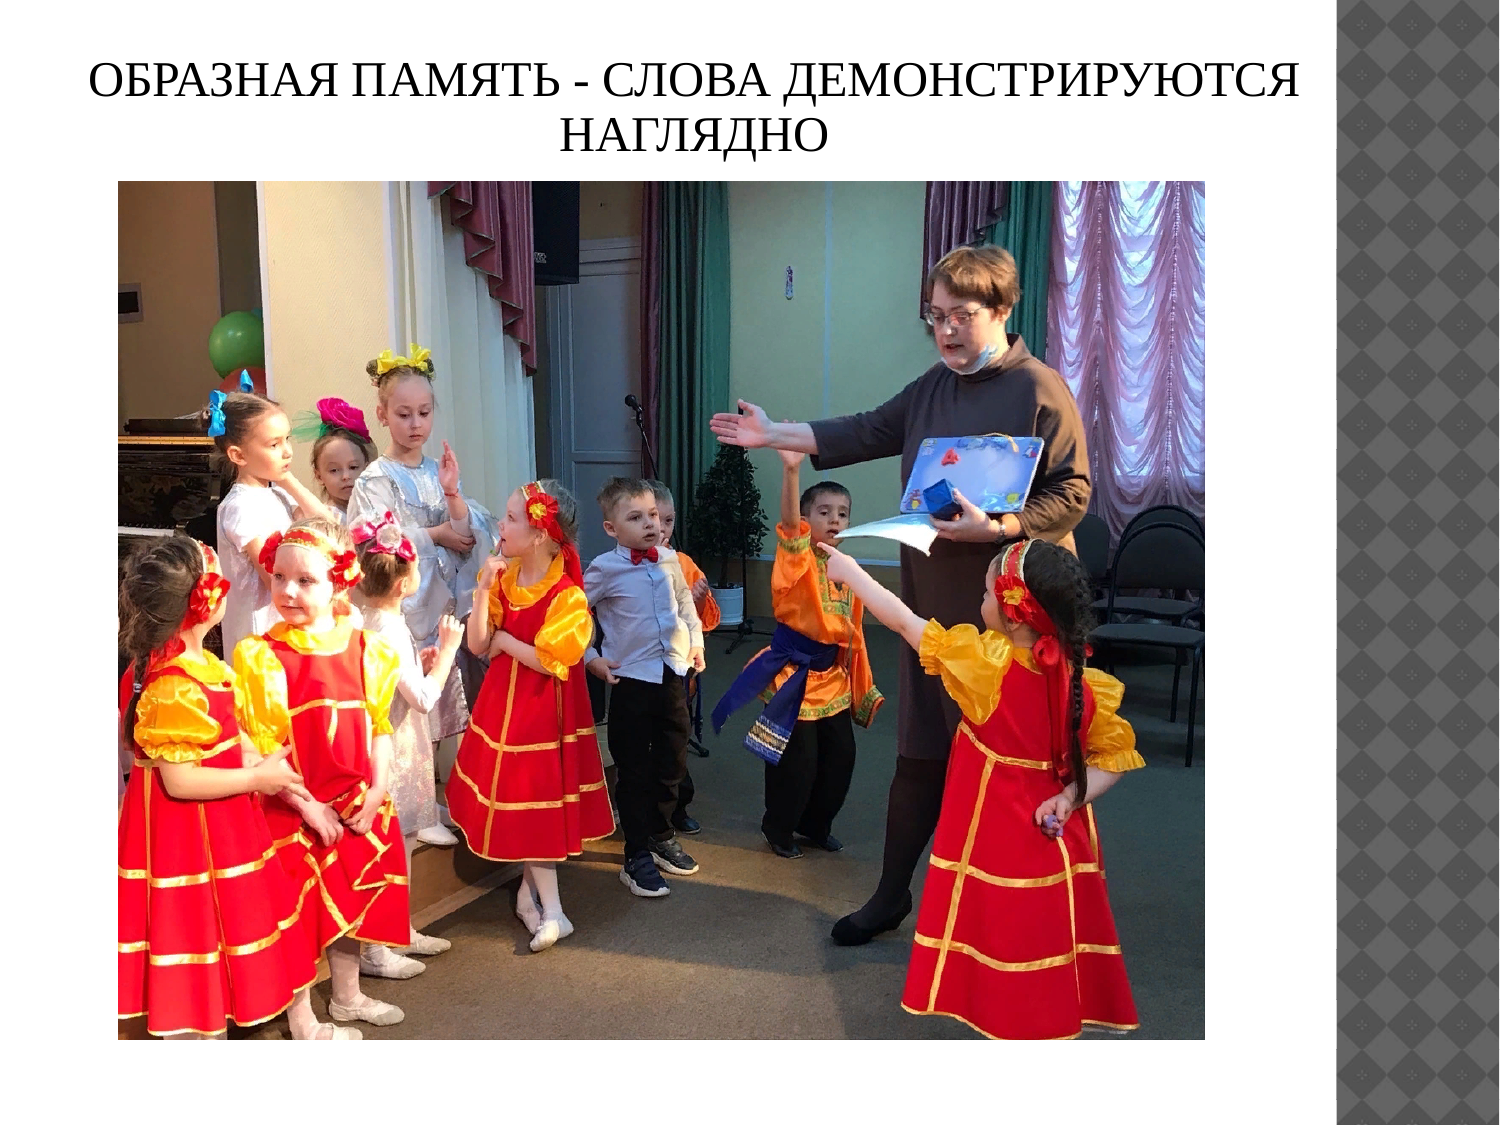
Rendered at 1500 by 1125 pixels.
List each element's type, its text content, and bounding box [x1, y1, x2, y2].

title ОБРАЗНАЯ ПАМЯТЬ - СЛОВА ДЕМОНСТРИРУЮТСЯ НАГЛЯДНО [70, 13, 1319, 201]
picture [118, 181, 1205, 1040]
picture [1336, 0, 1500, 1125]
